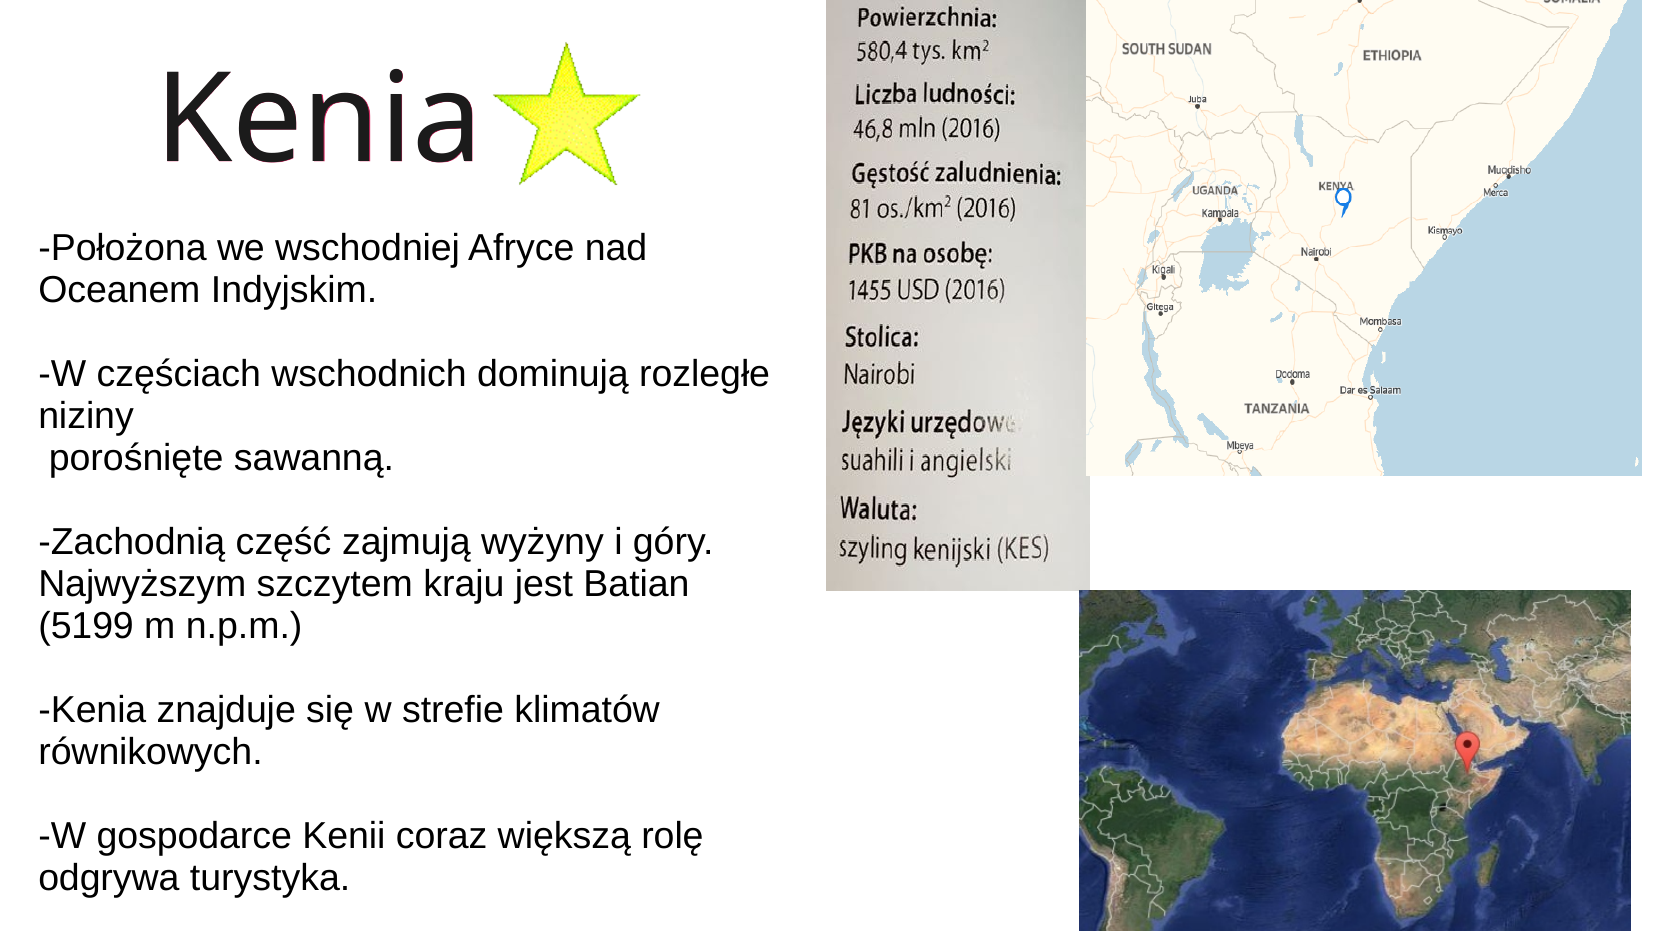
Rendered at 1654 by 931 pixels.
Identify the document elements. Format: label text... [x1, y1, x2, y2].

picture [826, 0, 1642, 931]
picture [484, 33, 650, 177]
text_box -Położona we wschodniej Afryce nad Oceanem Indyjskim. -W częściach wschodnich dominują rozległe niziny porośnięte sawanną. -Zachodnią część zajmują wyżyny i góry. Najwyższym szczytem kraju jest Batian (5199 m n.p.m.) -Kenia znajduje się w strefie klimatów równikowych. -W gospodarce Kenii coraz większą rolę odgrywa turystyka. [23, 177, 827, 931]
title Kenia [47, 33, 484, 177]
